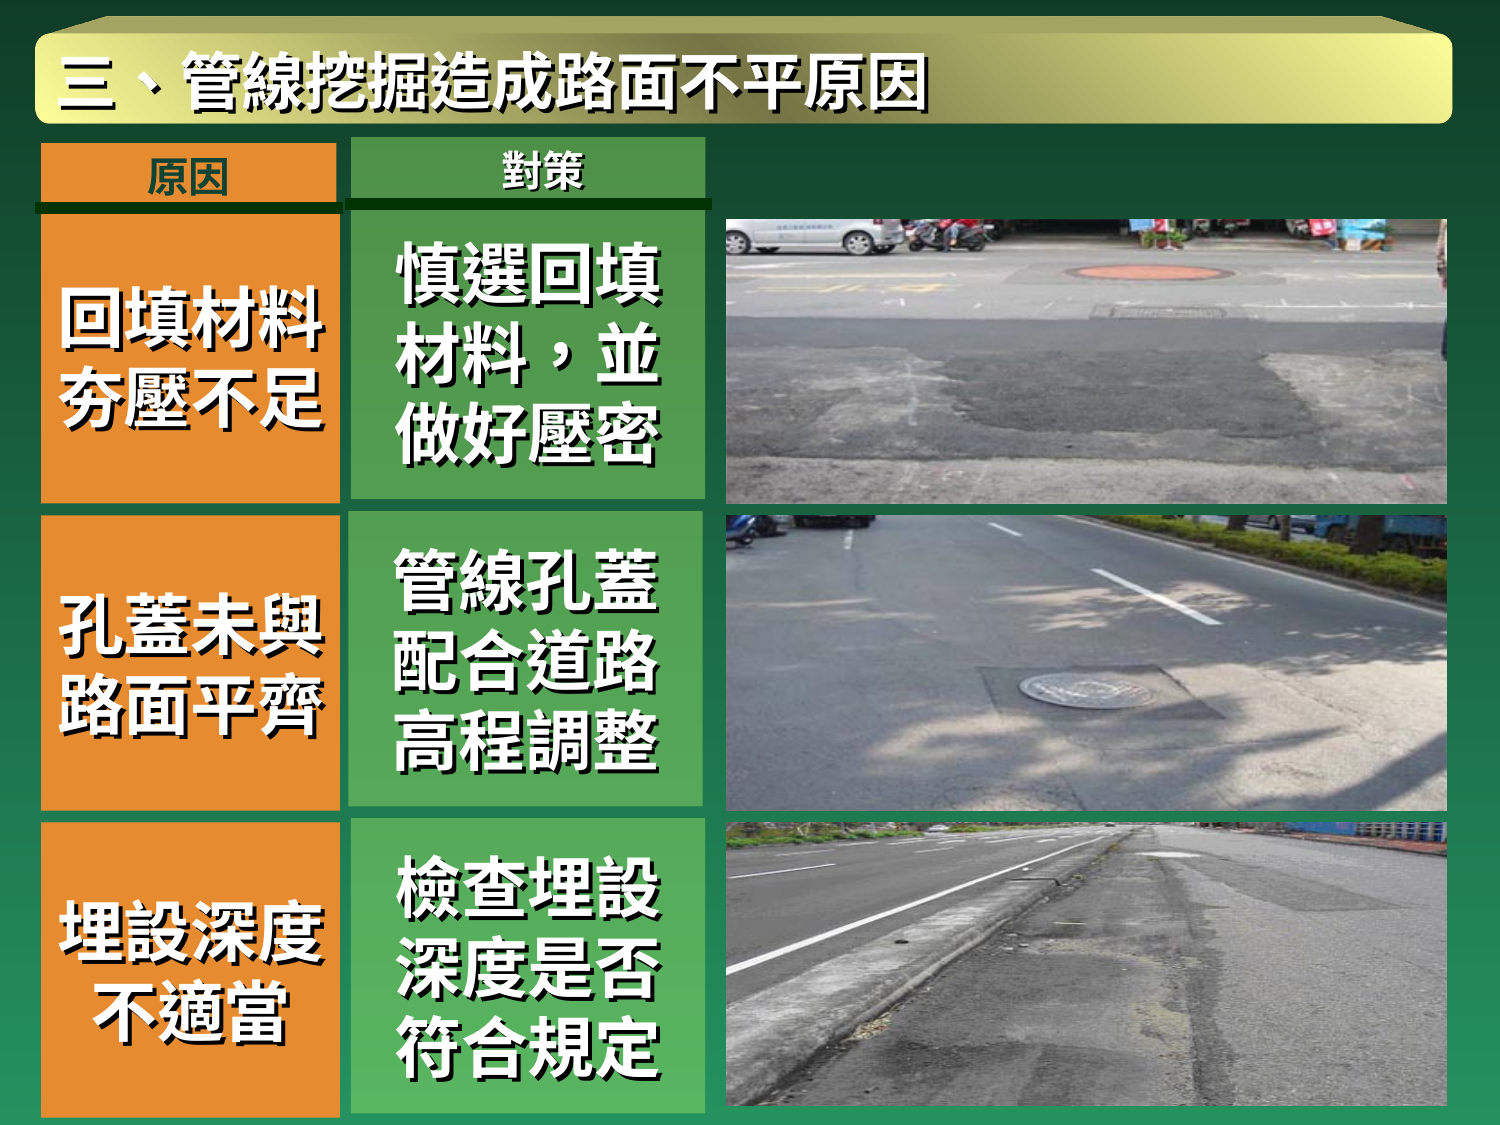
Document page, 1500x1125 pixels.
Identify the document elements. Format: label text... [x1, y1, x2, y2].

text_box 回填材料 夯壓不足 [41, 214, 340, 504]
text_box 對策 [351, 137, 706, 198]
text_box 孔蓋未與 路面平齊 [41, 515, 340, 811]
text_box 原因 [41, 143, 337, 202]
text_box 檢查埋設 深度是否 符合規定 [350, 818, 706, 1114]
picture [726, 822, 1447, 1106]
text_box 埋設深度 不適當 [41, 822, 340, 1118]
picture [726, 515, 1447, 811]
text_box 管線孔蓋配合道路高程調整 [348, 511, 703, 807]
text_box 慎選回填材料，並做好壓密 [350, 210, 706, 500]
picture [726, 219, 1447, 504]
